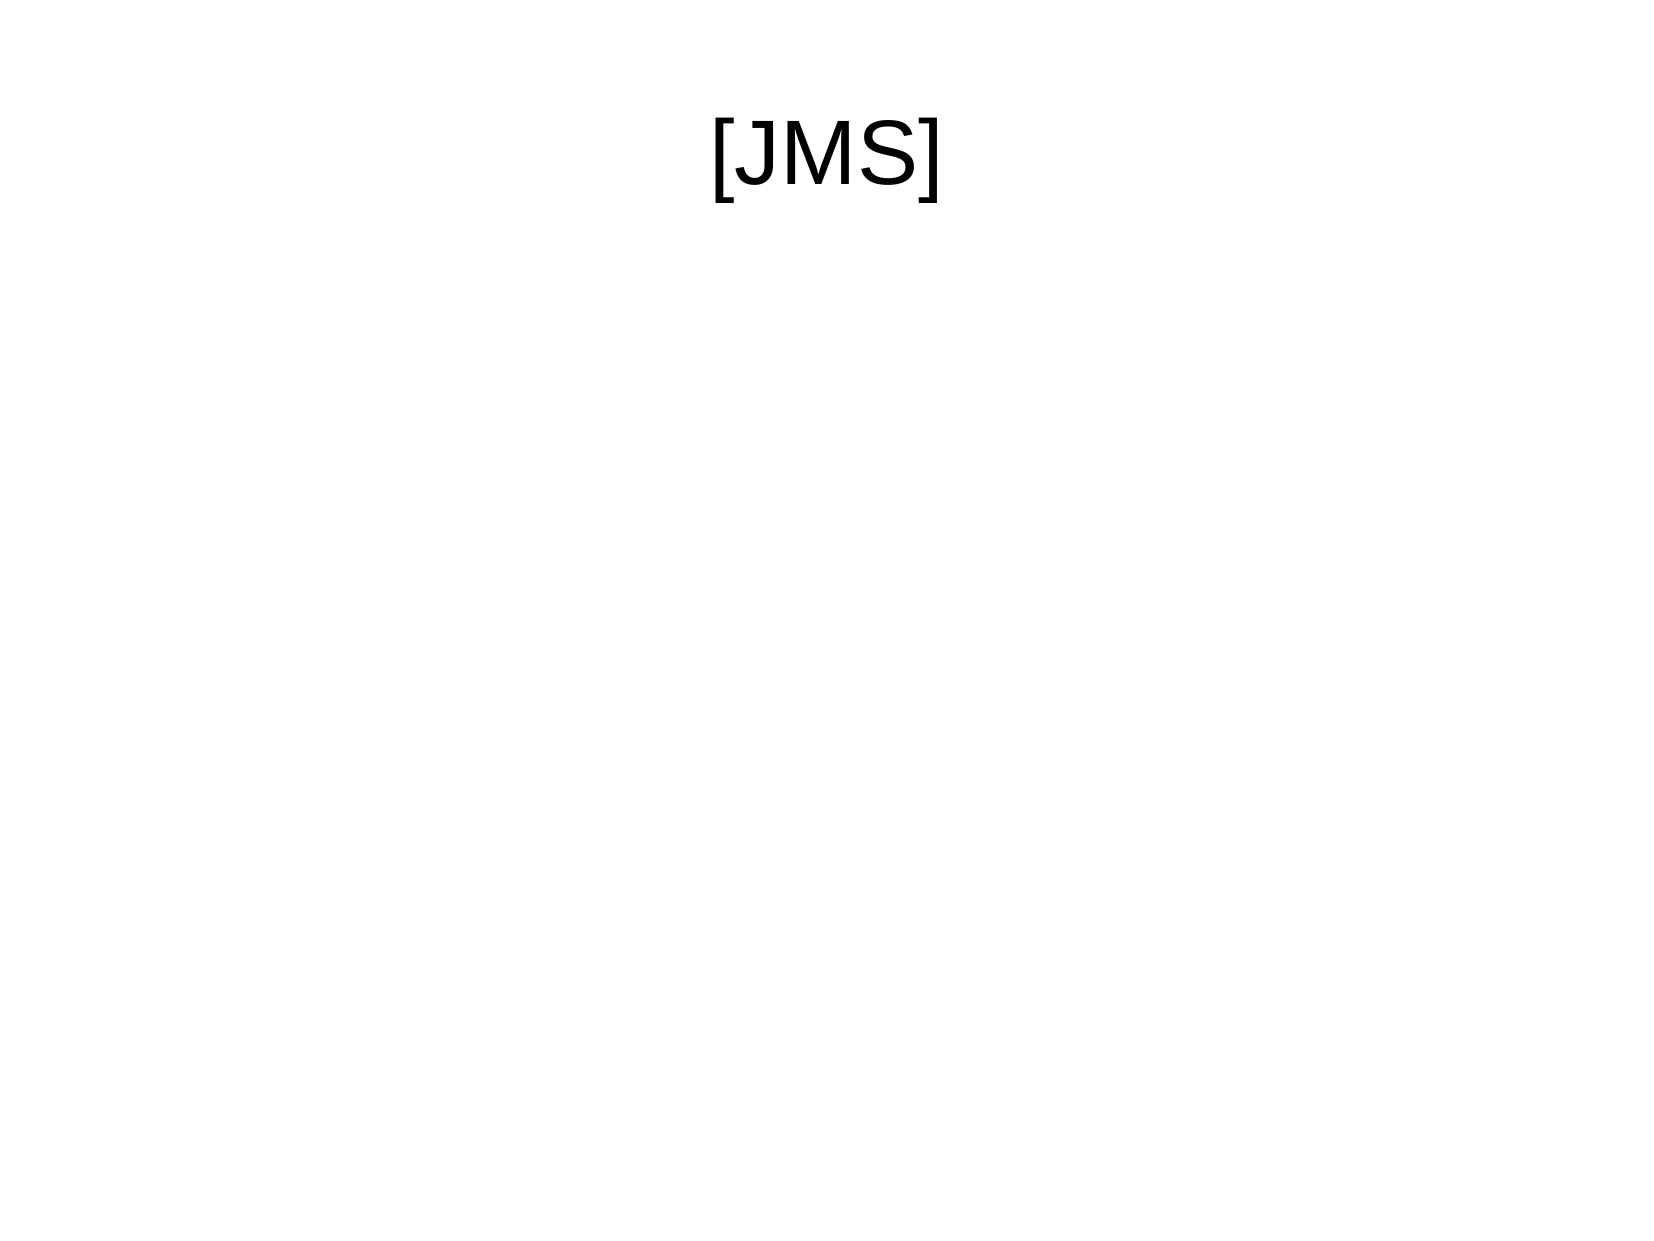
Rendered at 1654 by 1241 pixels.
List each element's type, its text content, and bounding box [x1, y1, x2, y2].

title [JMS] [82, 49, 1571, 257]
